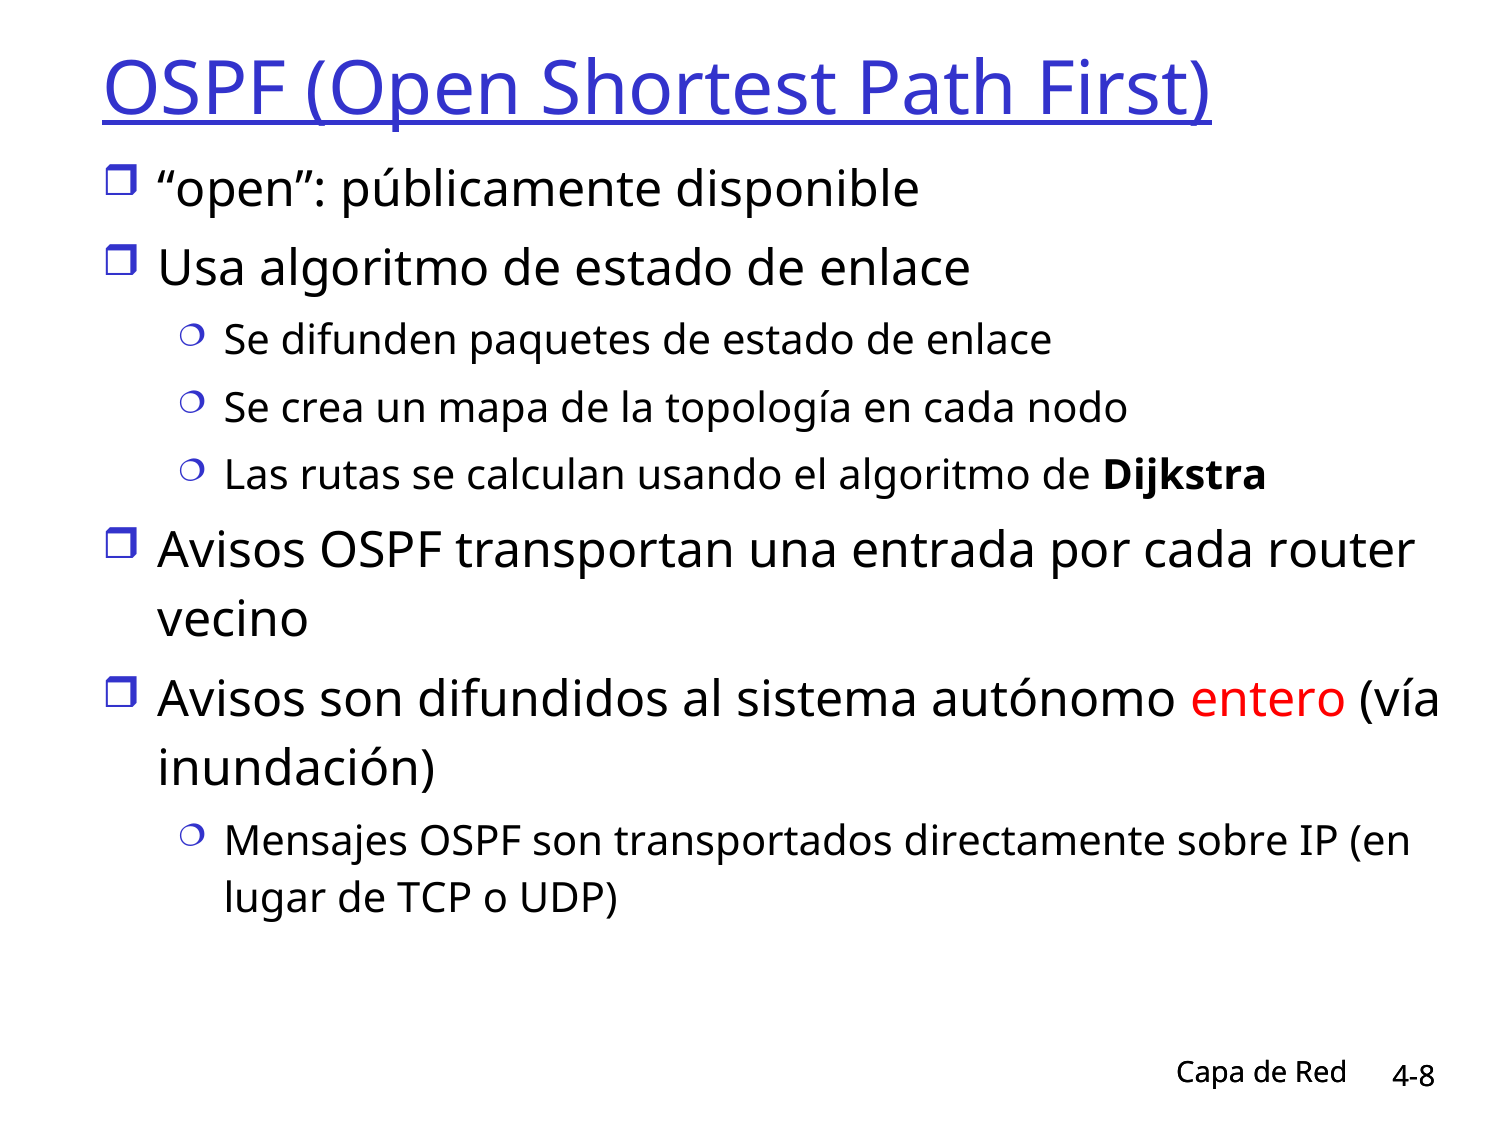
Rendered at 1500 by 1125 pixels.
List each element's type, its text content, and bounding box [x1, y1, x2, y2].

text_box 4-14 [1339, 1050, 1451, 1125]
text_box Capa de Red [887, 1049, 1363, 1097]
title OSPF (Open Shortest Path First) [87, 15, 1463, 149]
list “open”: públicamente disponible Usa algoritmo de estado de enlace Se difunden paquetes de estado de enlace Se crea un mapa de la topología en cada nodo Las rutas se calculan usando el algoritmo de Dijkstra Avisos OSPF transportan una entrada por cada router vecino Avisos son difundidos al sistema autónomo entero (vía inundación) Mensajes OSPF son transportados directamente sobre IP (en lugar de TCP o UDP) [87, 149, 1463, 1040]
